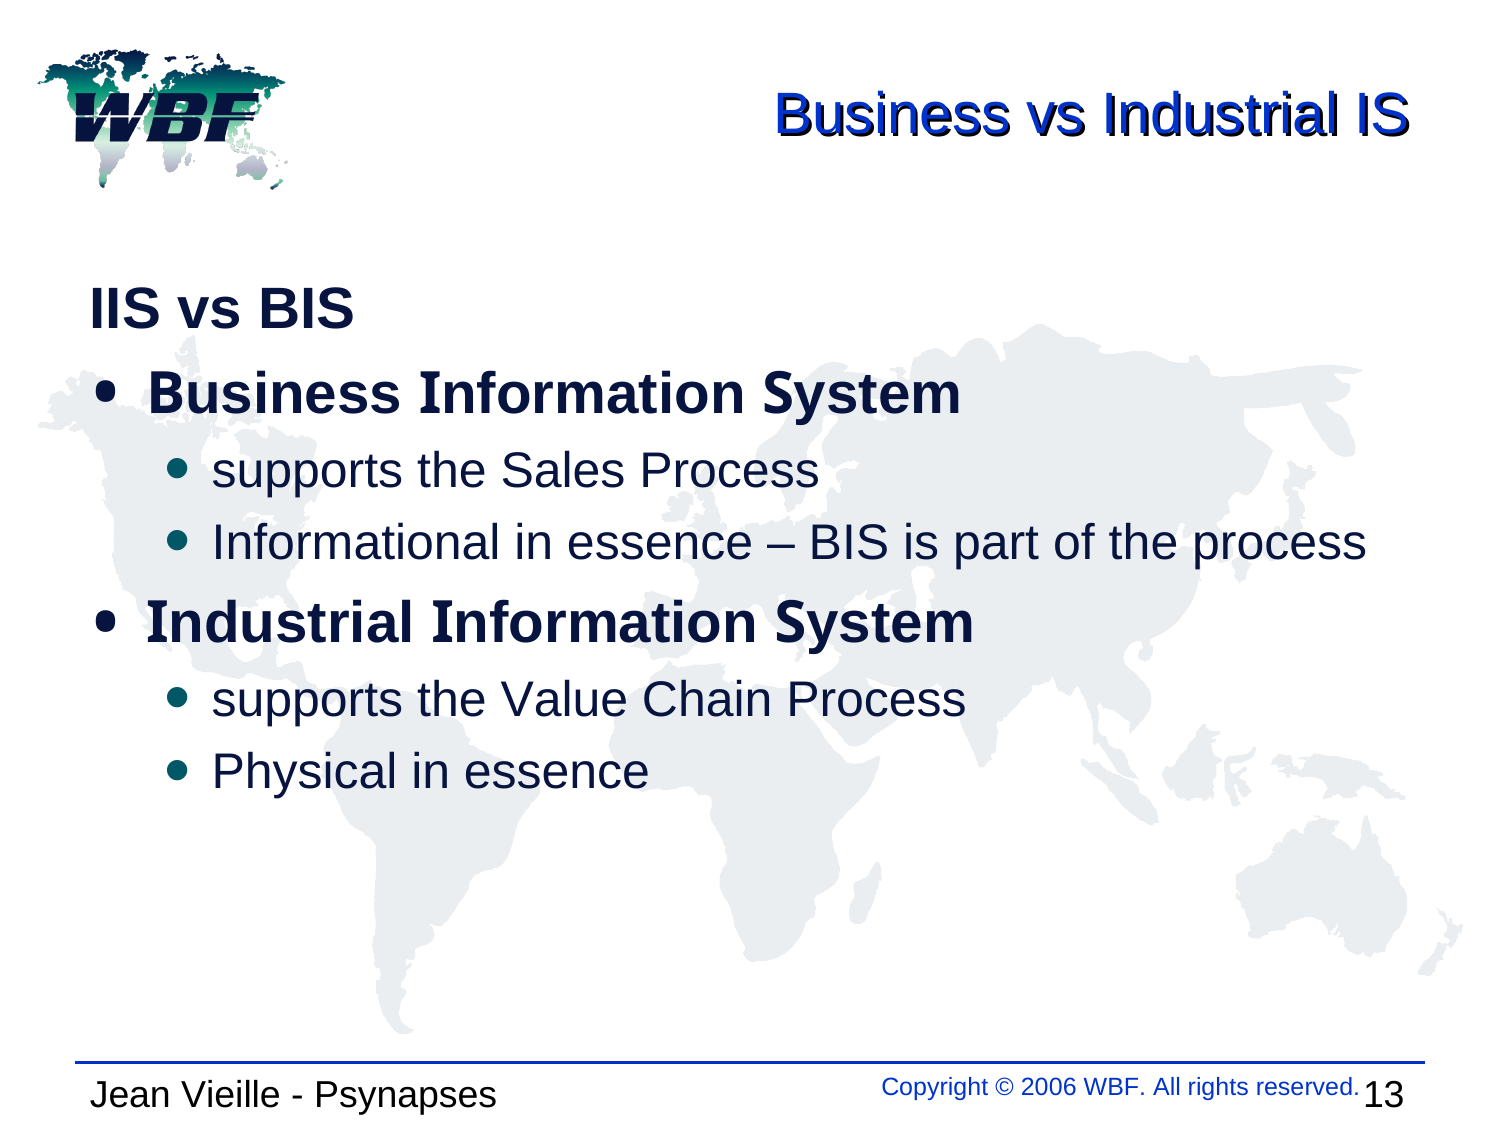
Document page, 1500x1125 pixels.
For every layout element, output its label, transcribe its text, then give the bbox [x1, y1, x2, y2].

picture [37, 49, 288, 190]
list IIS vs BIS Business Information System supports the Sales Process Informational in essence – BIS is part of the process Industrial Information System supports the Value Chain Process Physical in essence [75, 262, 1426, 1006]
title Business vs Industrial IS [387, 45, 1426, 176]
picture [37, 324, 1463, 1034]
